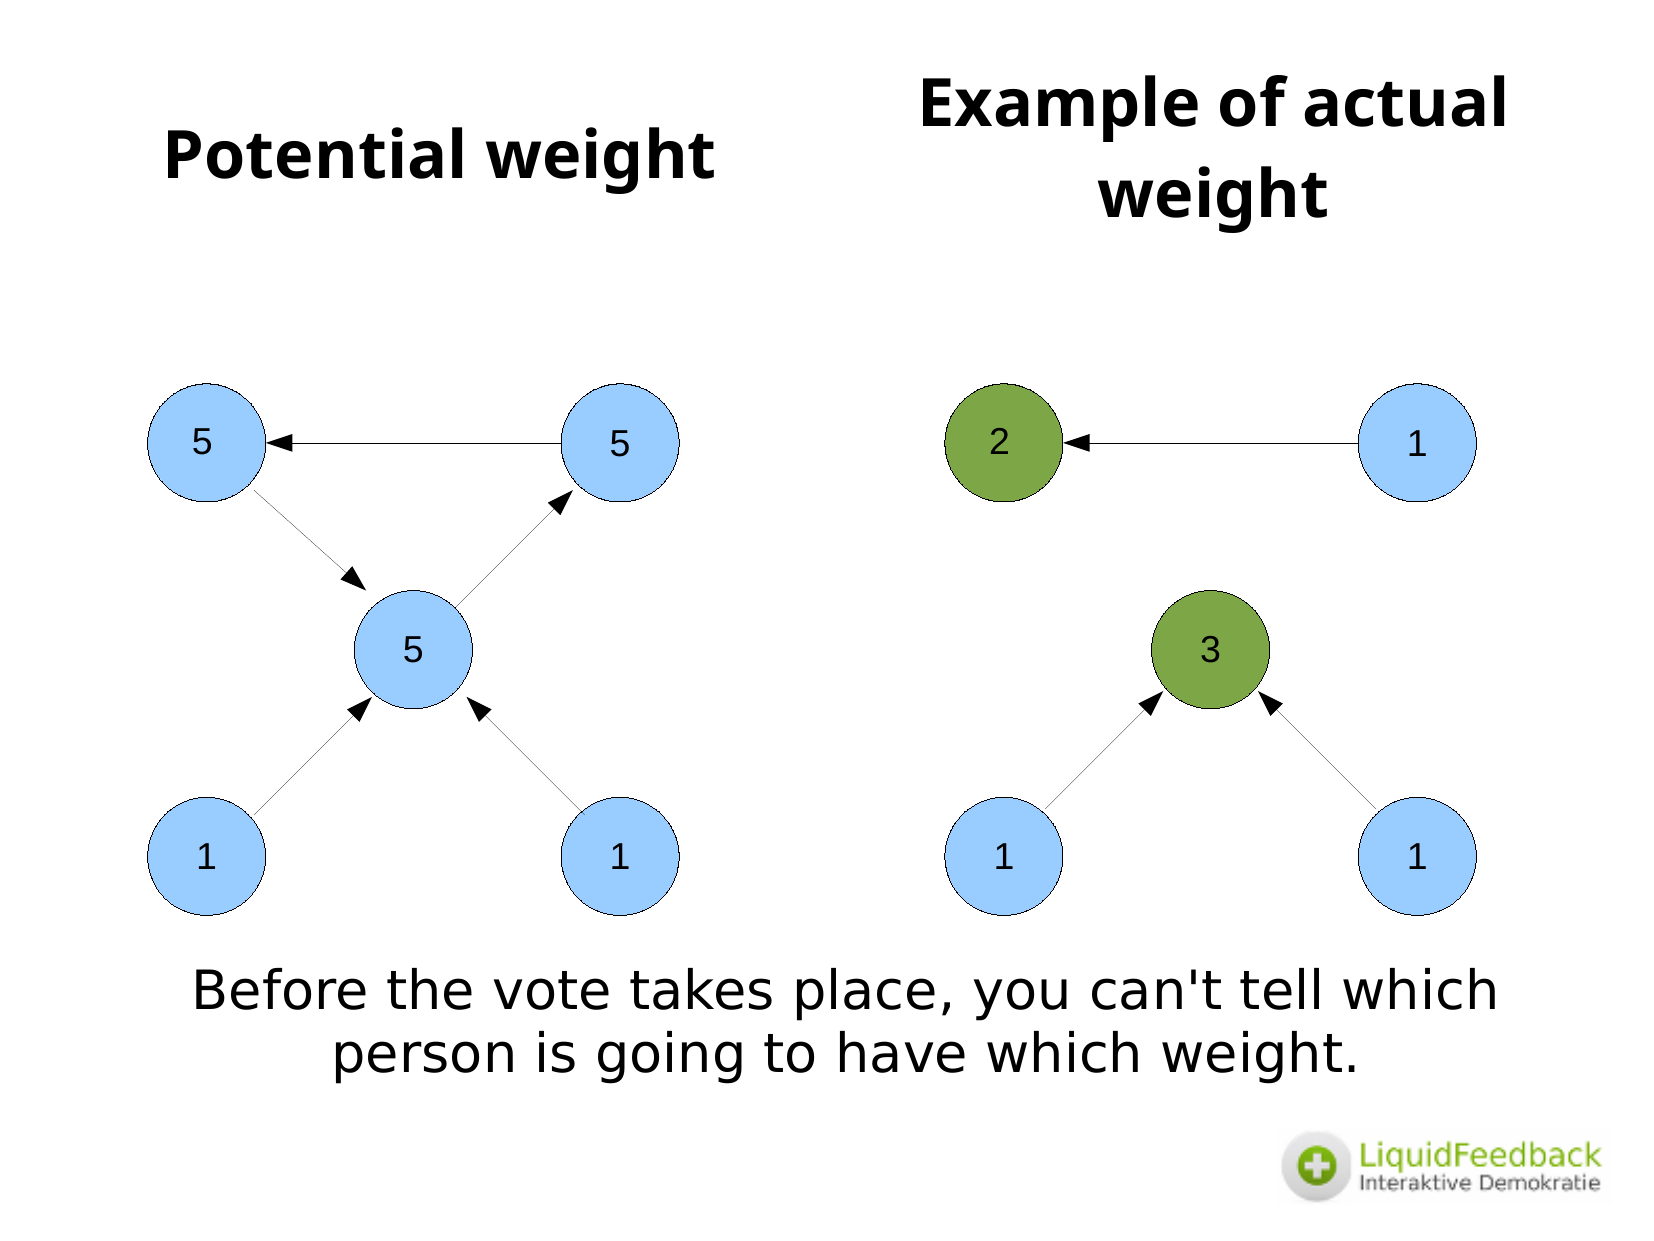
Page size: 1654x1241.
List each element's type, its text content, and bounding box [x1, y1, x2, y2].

picture [1276, 1127, 1613, 1205]
text_box 2 [974, 413, 1025, 471]
title Potential weight [82, 49, 798, 257]
text_box 3 [1151, 590, 1270, 709]
text_box Before the vote takes place, you can't tell which person is going to have which weight. [177, 951, 1535, 1088]
text_box [944, 383, 1063, 502]
text_box 5 [354, 590, 473, 709]
text_box 1 [1358, 383, 1477, 502]
text_box 1 [1358, 797, 1477, 916]
text_box 5 [561, 383, 680, 502]
text_box 1 [147, 797, 266, 916]
text_box 1 [944, 797, 1063, 916]
text_box [147, 383, 266, 502]
text_box 1 [561, 797, 680, 916]
text_box 5 [177, 413, 228, 471]
title Example of actual weight [856, 42, 1571, 250]
